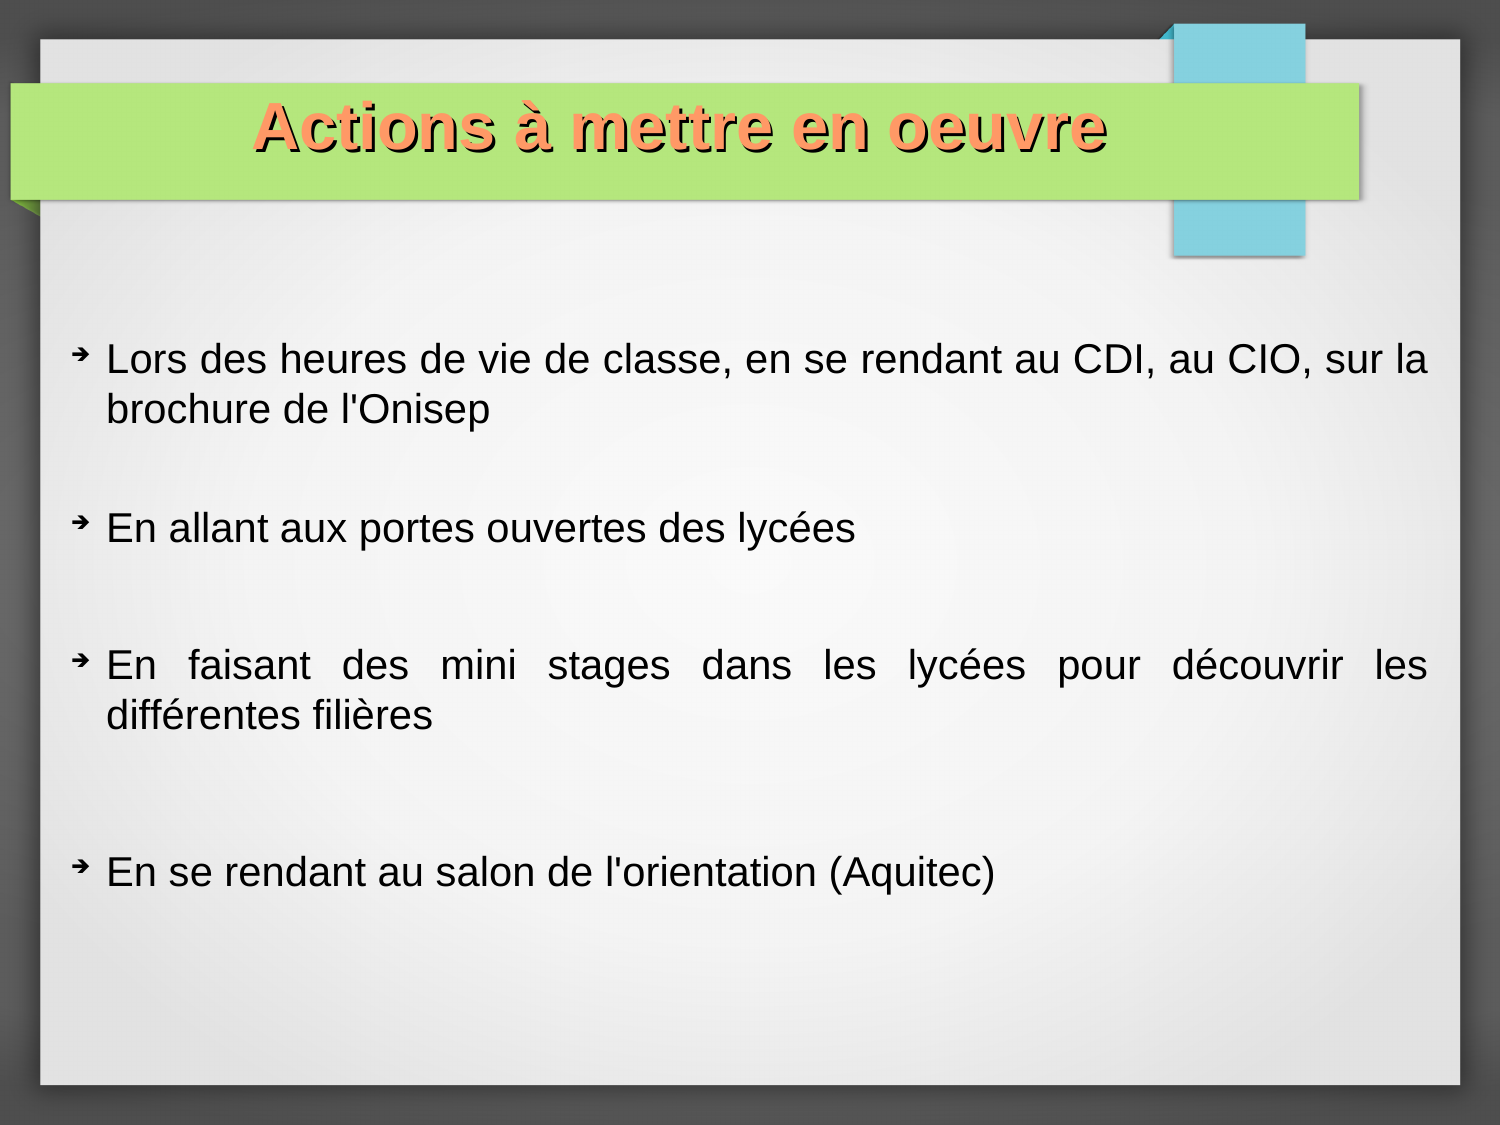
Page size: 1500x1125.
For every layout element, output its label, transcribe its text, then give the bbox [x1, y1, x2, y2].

list [47, 757, 1323, 1004]
title Actions à mettre en oeuvre [0, 74, 1359, 171]
picture [0, 0, 1500, 1125]
list Lors des heures de vie de classe, en se rendant au CDI, au CIO, sur la brochure de l'Onisep En allant aux portes ouvertes des lycées En faisant des mini stages dans les lycées pour découvrir les différentes filières En se rendant au salon de l'orientation (Aquitec) [70, 281, 1430, 993]
